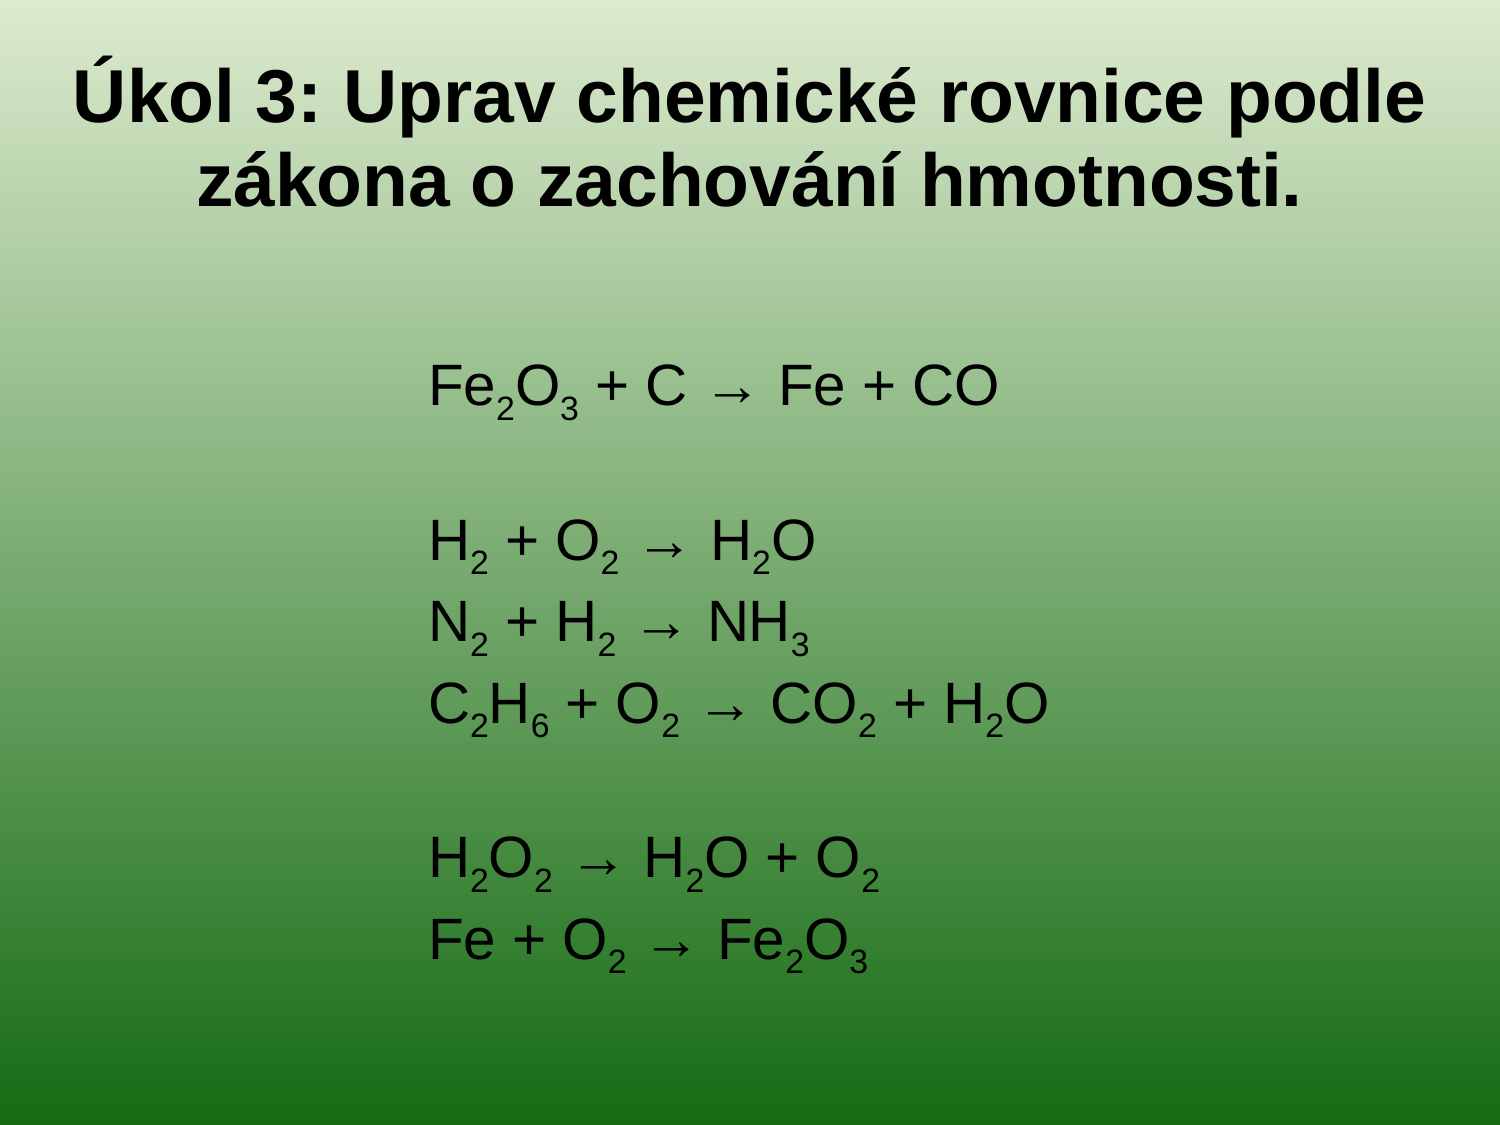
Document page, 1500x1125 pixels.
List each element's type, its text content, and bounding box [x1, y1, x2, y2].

title Úkol 3: Uprav chemické rovnice podle zákona o zachování hmotnosti. [41, 41, 1459, 237]
list Fe2O3 + C → Fe + CO H2 + O2 → H2O N2 + H2 → NH3 C2H6 + O2 → CO2 + H2O H2O2 → H2O + O2 Fe + O2 → Fe2O3 [413, 265, 1098, 1017]
